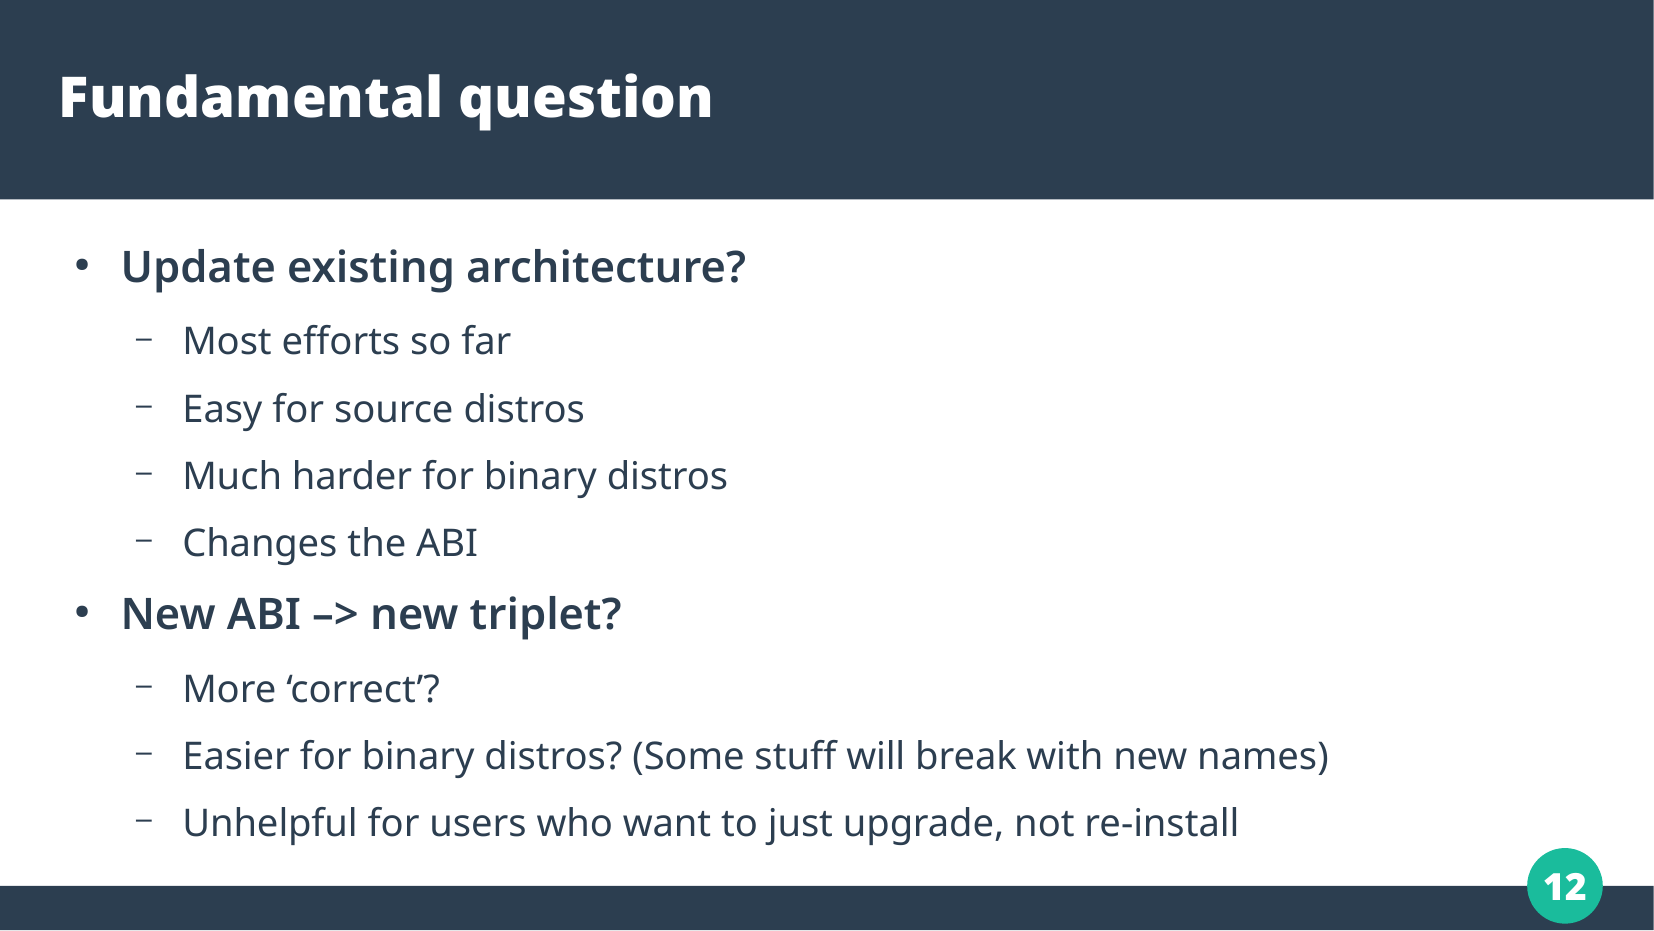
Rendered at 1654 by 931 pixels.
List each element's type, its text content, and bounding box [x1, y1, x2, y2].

list Update existing architecture? Most efforts so far Easy for source distros Much harder for binary distros Changes the ABI New ABI –> new triplet? More ‘correct’? Easier for binary distros? (Some stuff will break with new names) Unhelpful for users who want to just upgrade, not re-install [59, 236, 1595, 857]
title Fundamental question [59, 37, 1595, 155]
